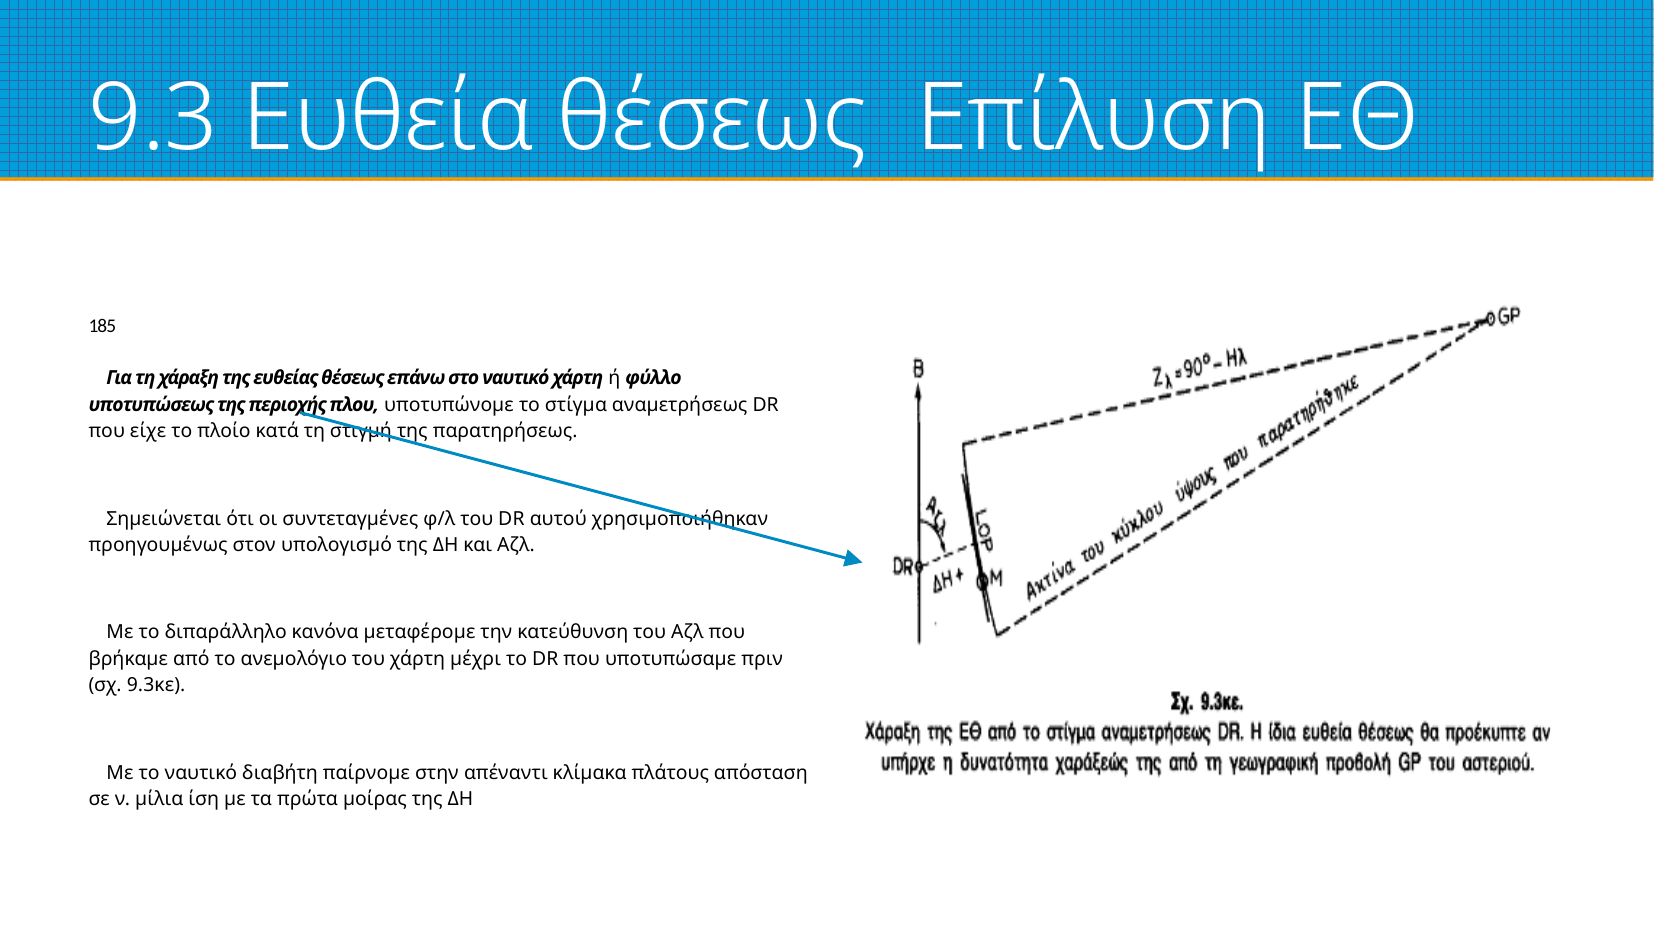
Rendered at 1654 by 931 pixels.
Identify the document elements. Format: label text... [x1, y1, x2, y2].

title 9.3 Ευθεία θέσεως Επίλυση ΕΘ [88, 14, 1565, 178]
list 185 Για τη χάραξη της ευθείας θέσεως επάνω στο ναυτικό χάρτη ή φύλλο υποτυπώσεως της περιοχής πλου, υποτυπώνομε το στίγμα αναμετρήσεως DR που είχε το πλοίο κατά τη στιγμή της παρατηρήσεως. Σημειώνεται ότι οι συντεταγμένες φ/λ του DR αυτού χρησιμοποιήθηκαν προηγουμένως στον υπολογισμό της ΔΗ και Αζλ. Με το διπαράλληλο κανόνα μεταφέρομε την κατεύθυνση του Αζλ που βρήκαμε από το ανεμολόγιο του χάρτη μέχρι το DR που υποτυπώσαμε πριν (σχ. 9.3κε). Με το ναυτικό διαβήτη παίρνομε στην απέναντι κλίμακα πλάτους απόσταση σε ν. μίλια ίση με τα πρώτα μοίρας της ΔΗ [88, 236, 809, 813]
picture [845, 257, 1566, 791]
